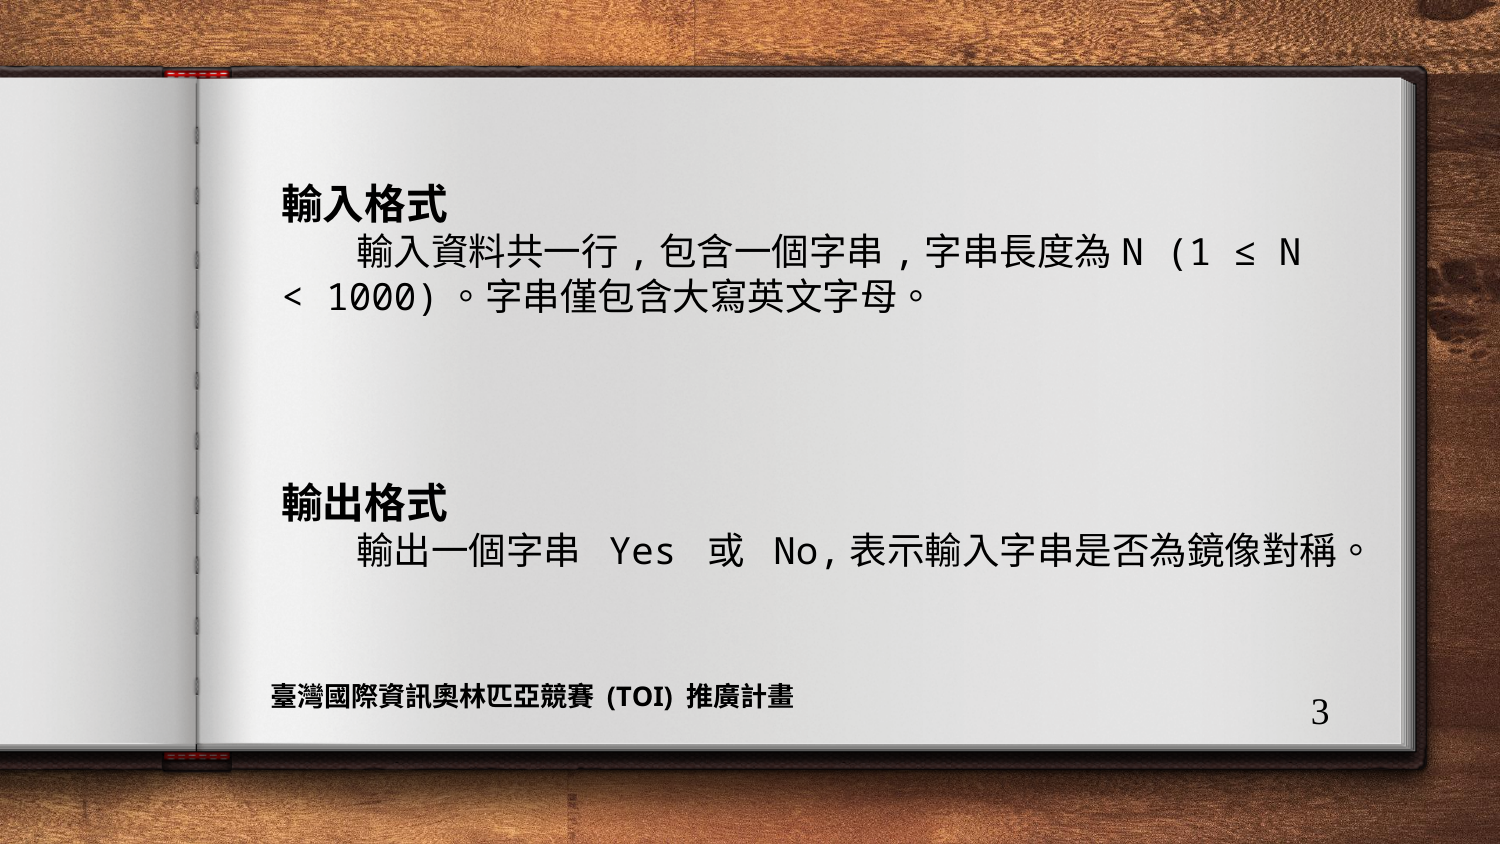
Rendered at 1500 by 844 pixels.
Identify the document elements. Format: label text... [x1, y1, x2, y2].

text_box 3 [1295, 672, 1386, 737]
text_box 輸出格式 輸出一個字串 Yes 或 No,表示輸入字串是否為鏡像對稱。 [266, 470, 1368, 580]
text_box 輸入格式 輸入資料共一行,包含一個字串,字串長度為N (1 ≤ N < 1000)。字串僅包含大寫英文字母。 [266, 171, 1356, 326]
